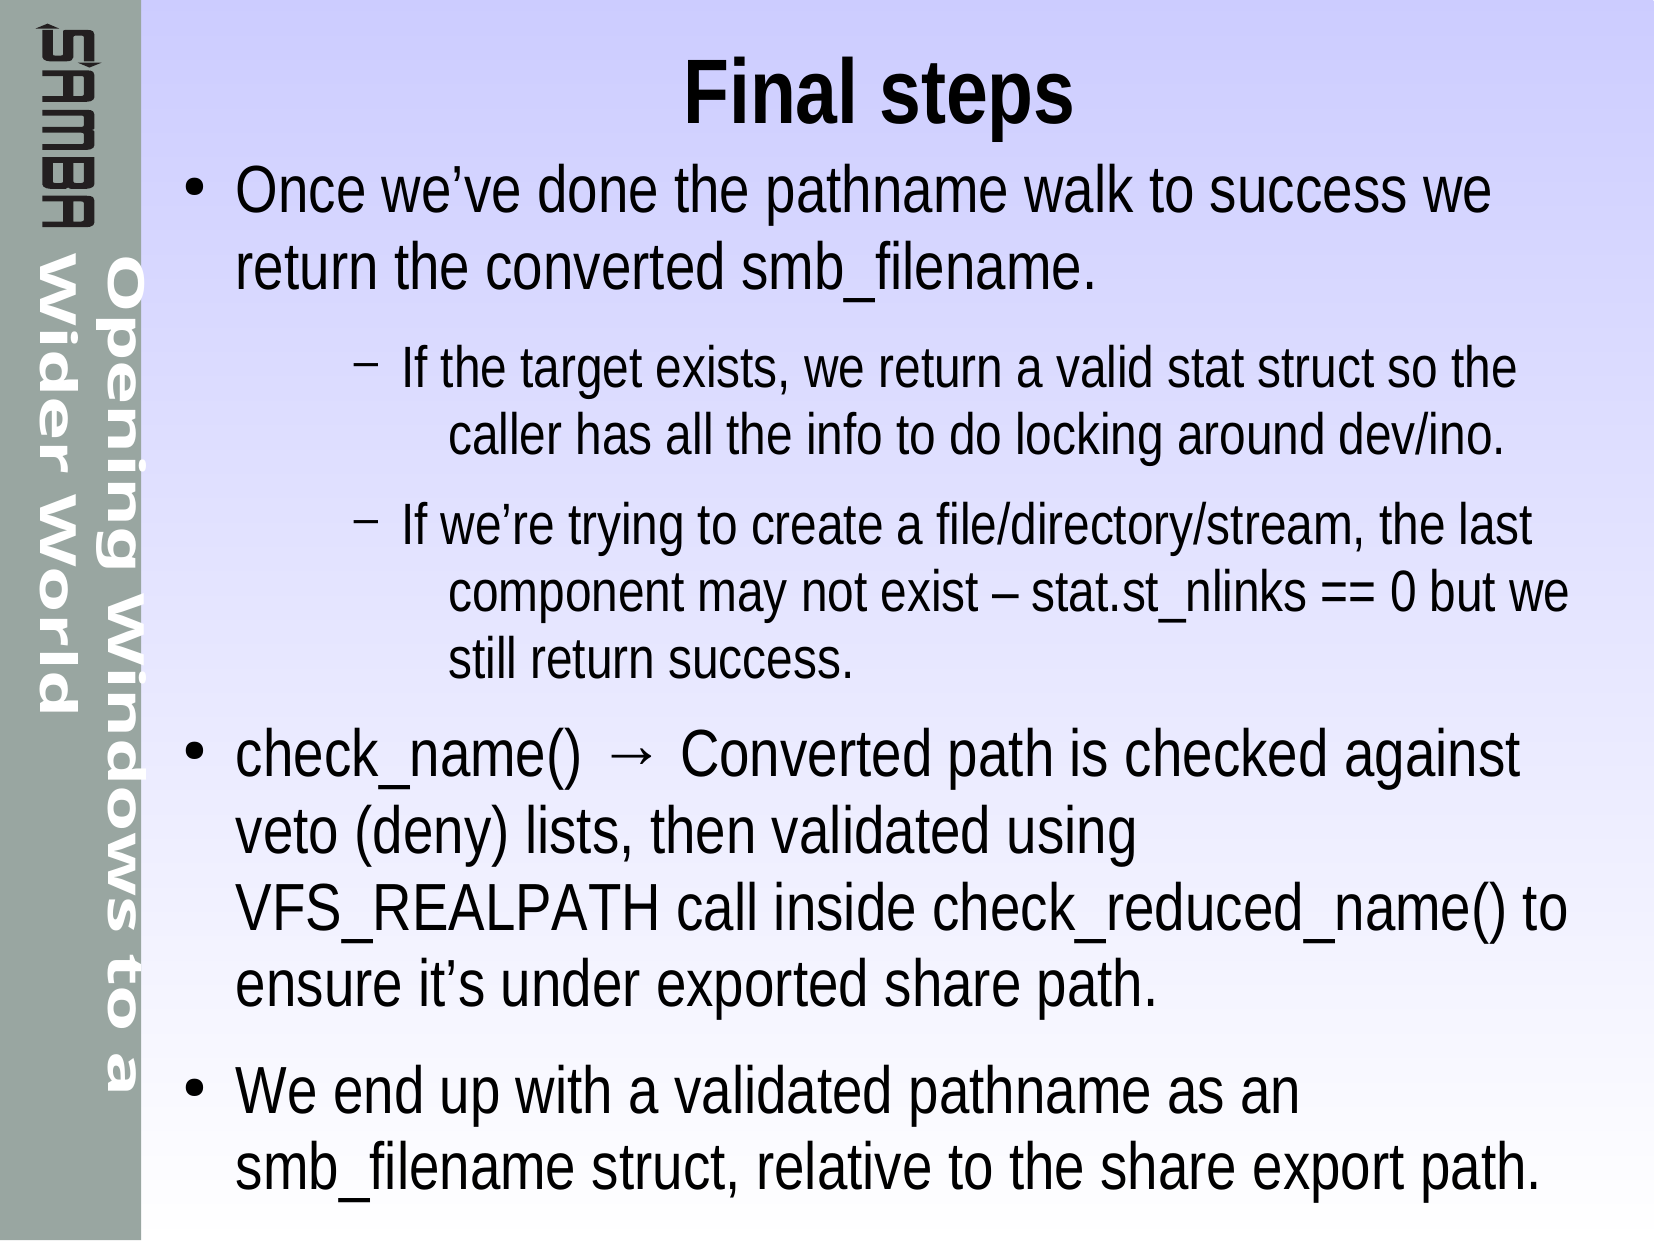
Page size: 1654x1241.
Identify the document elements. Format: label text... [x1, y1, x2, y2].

list Once we’ve done the pathname walk to success we return the converted smb_filename. If the target exists, we return a valid stat struct so the caller has all the info to do locking around dev/ino. If we’re trying to create a file/directory/stream, the last component may not exist – stat.st_nlinks == 0 but we still return success. check_name() → Converted path is checked against veto (deny) lists, then validated using VFS_REALPATH call inside check_reduced_name() to ensure it’s under exported share path. We end up with a validated pathname as an smb_filename struct, relative to the share export path. [165, 150, 1578, 1205]
title Final steps [173, 31, 1586, 151]
